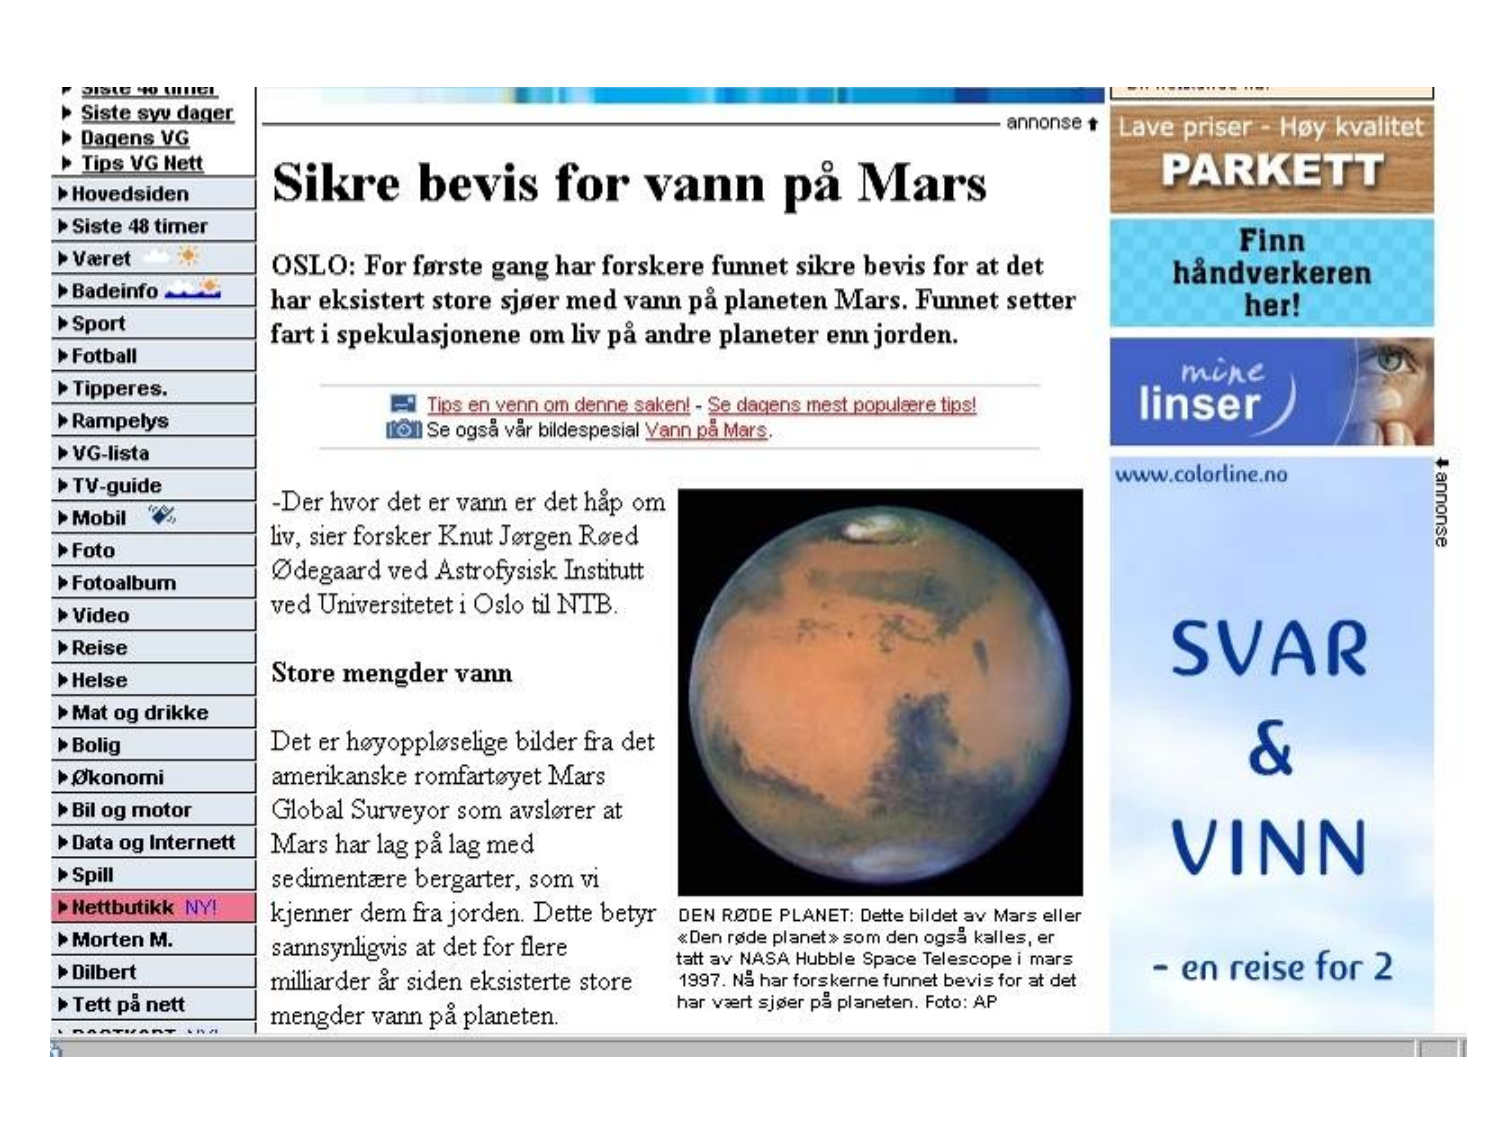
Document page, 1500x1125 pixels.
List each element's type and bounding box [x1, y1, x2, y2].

picture [50, 87, 1467, 1057]
